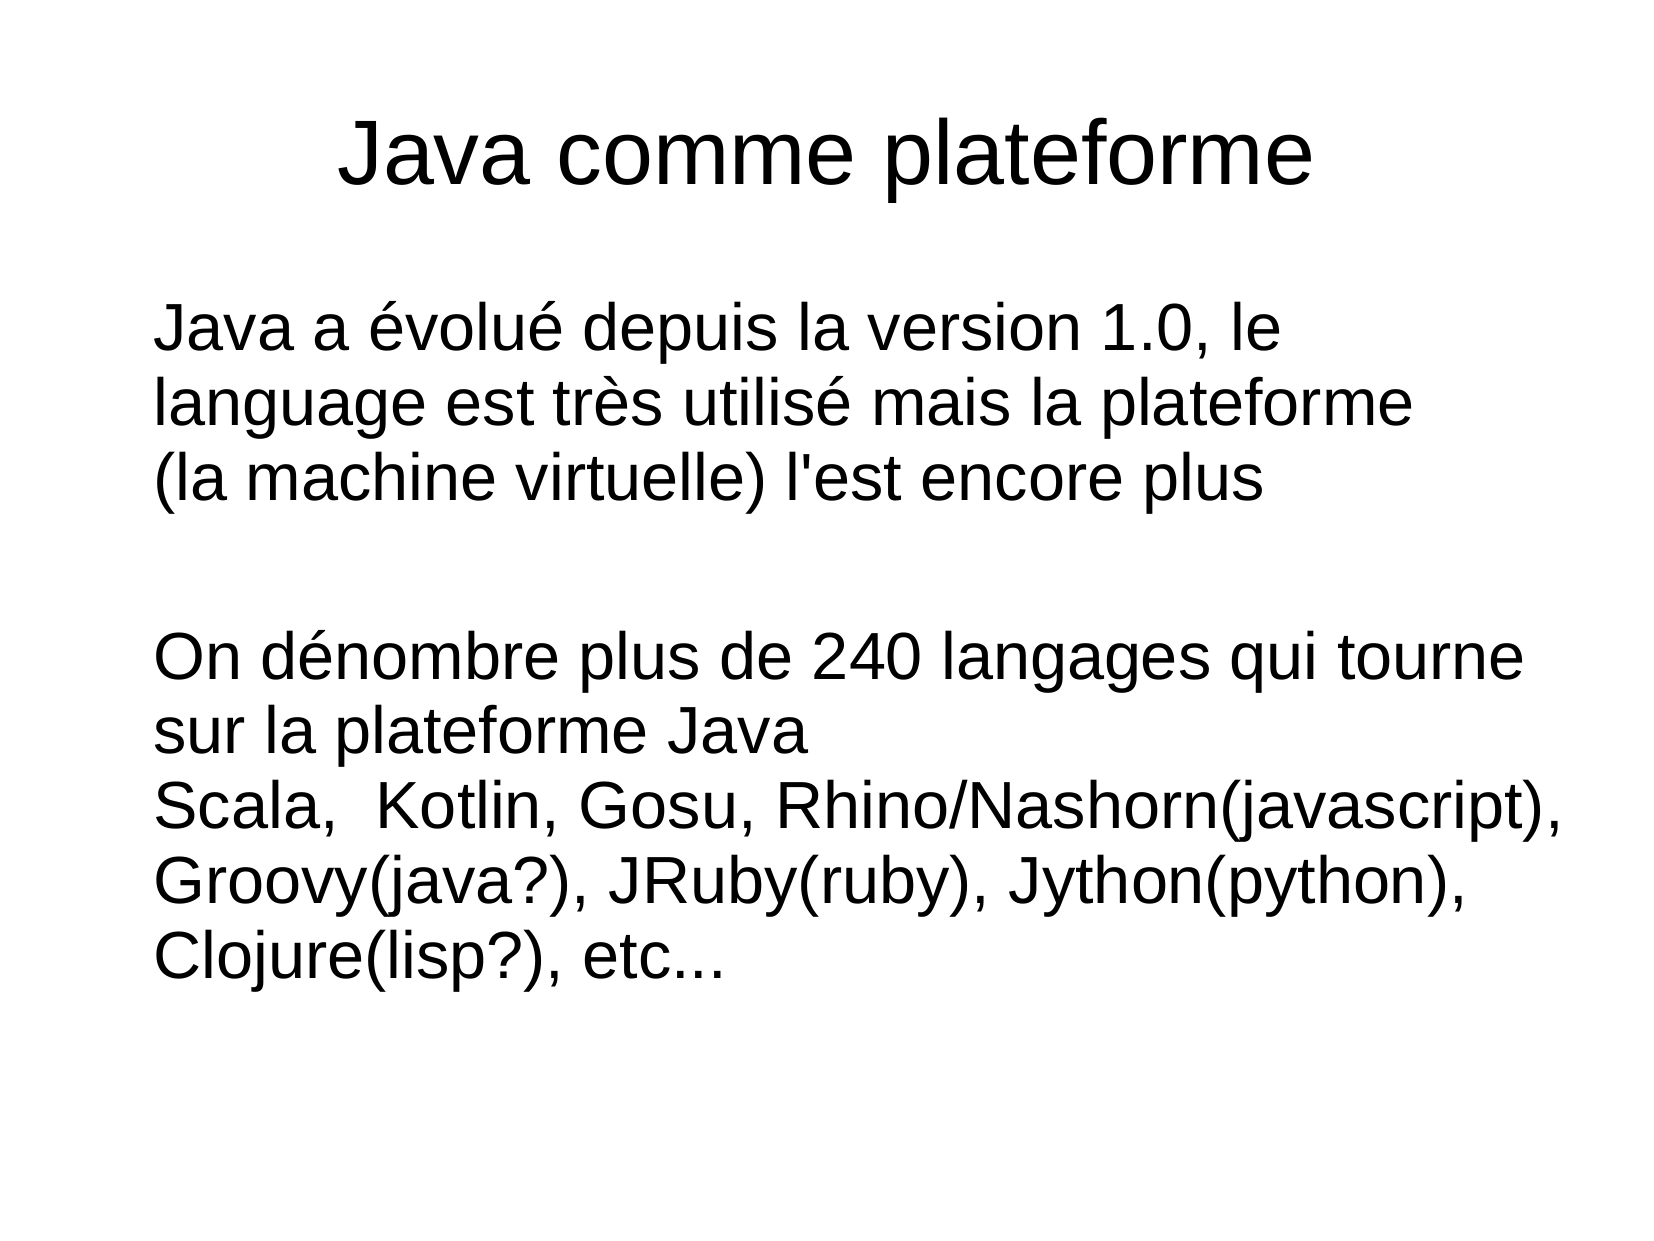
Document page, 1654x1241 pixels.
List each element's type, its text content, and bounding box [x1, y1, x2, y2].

list Java a évolué depuis la version 1.0, le language est très utilisé mais la plateforme (la machine virtuelle) l'est encore plus On dénombre plus de 240 langages qui tourne sur la plateforme Java Scala, Kotlin, Gosu, Rhino/Nashorn(javascript), Groovy(java?), JRuby(ruby), Jython(python), Clojure(lisp?), etc... [82, 290, 1571, 1109]
title Java comme plateforme [82, 49, 1571, 257]
